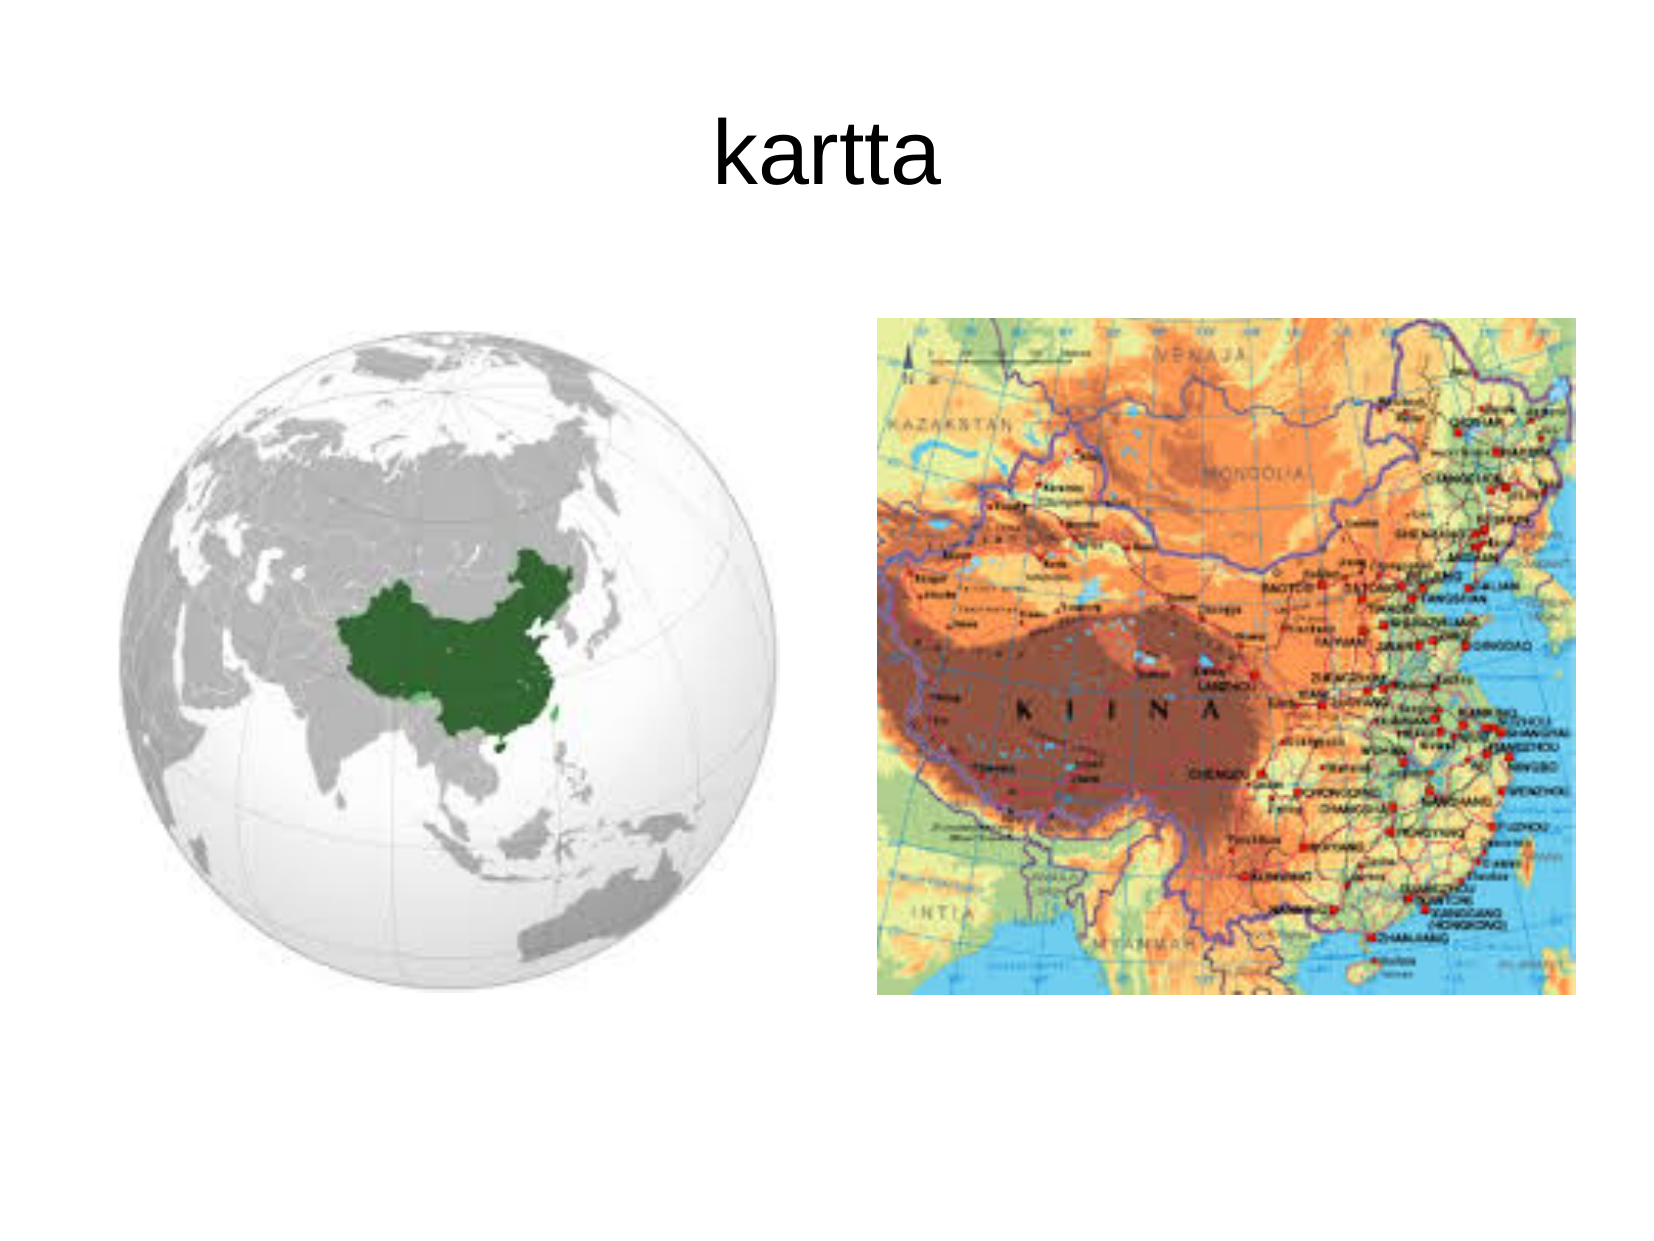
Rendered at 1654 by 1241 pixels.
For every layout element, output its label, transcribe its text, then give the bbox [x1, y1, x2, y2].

title kartta [82, 49, 1571, 257]
picture [877, 318, 1576, 995]
picture [118, 330, 780, 993]
